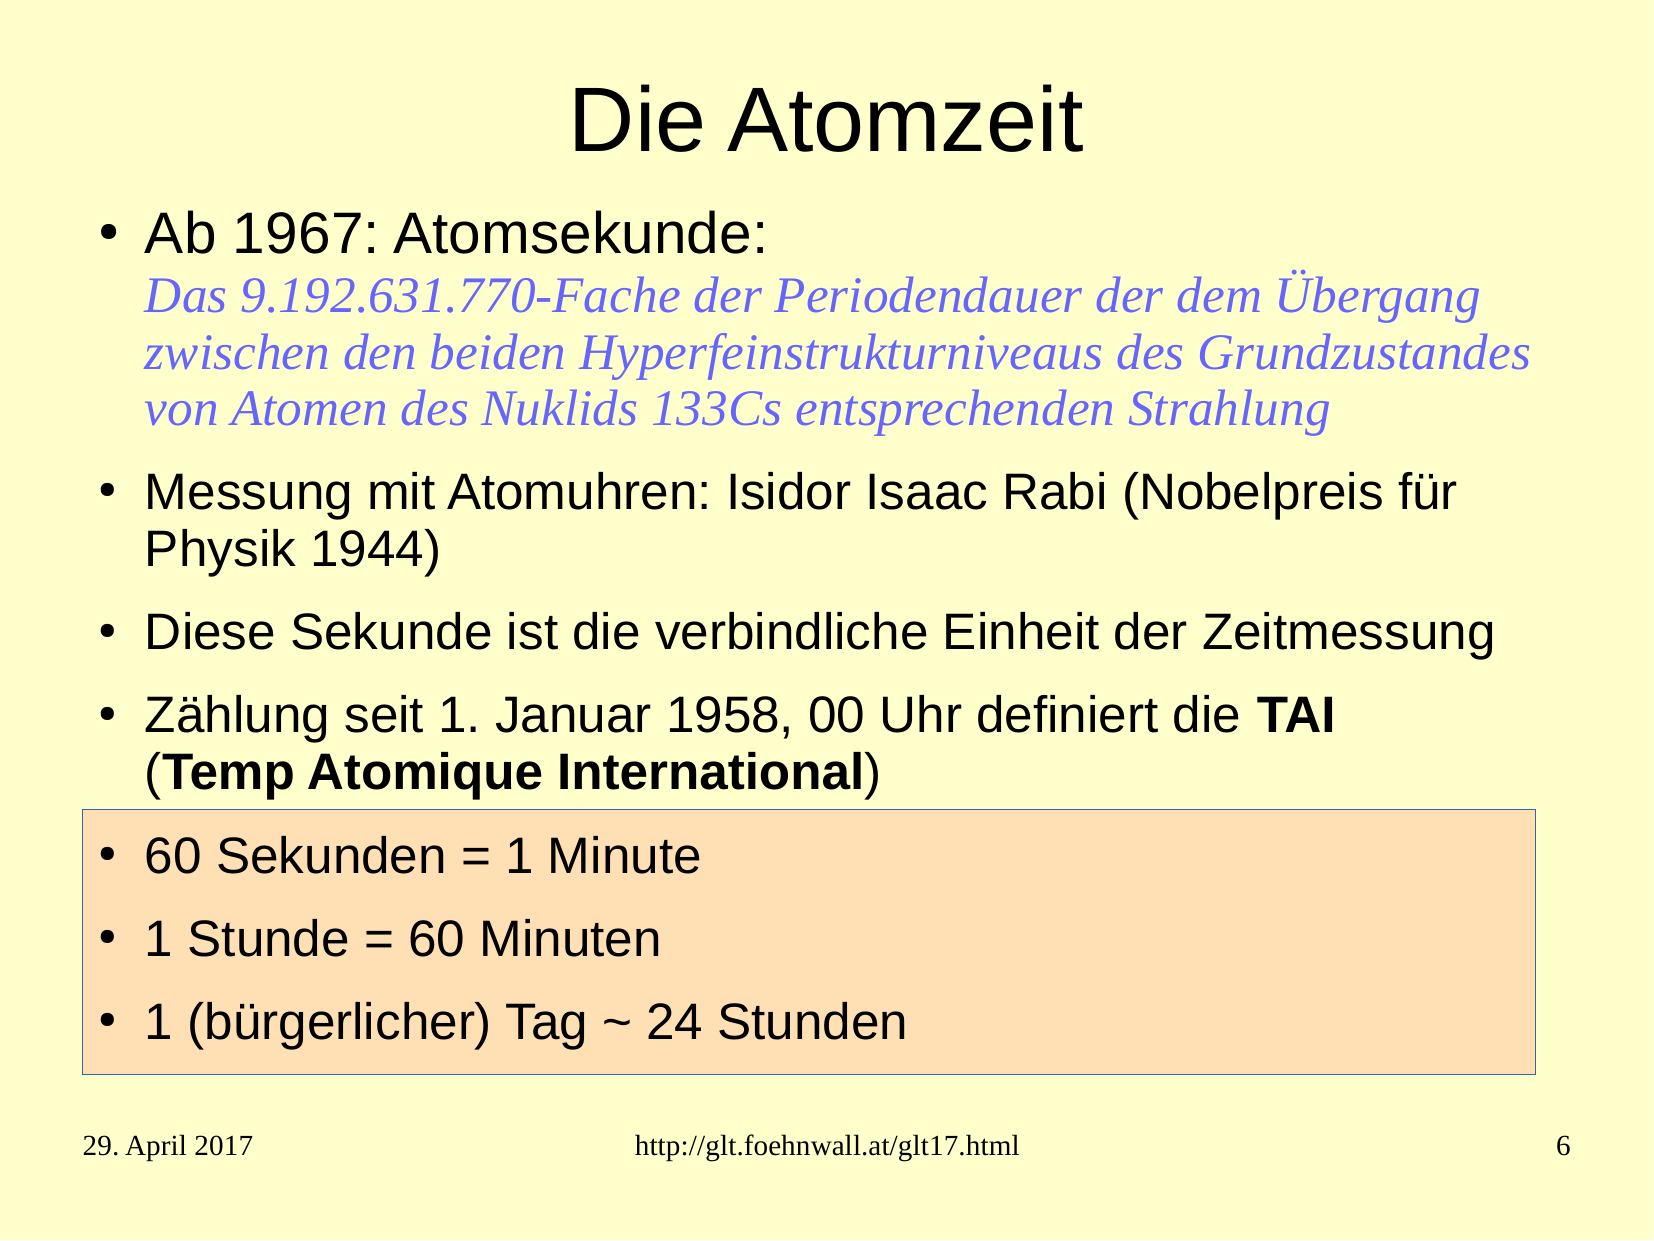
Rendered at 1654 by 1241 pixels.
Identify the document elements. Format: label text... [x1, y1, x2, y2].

title Die Atomzeit [82, 49, 1571, 189]
list Ab 1967: Atomsekunde: Das 9.192.631.770-Fache der Periodendauer der dem Übergang zwischen den beiden Hyperfeinstrukturniveaus des Grundzustandes von Atomen des Nuklids 133Cs entsprechenden Strahlung Messung mit Atomuhren: Isidor Isaac Rabi (Nobelpreis für Physik 1944) Diese Sekunde ist die verbindliche Einheit der Zeitmessung Zählung seit 1. Januar 1958, 00 Uhr definiert die TAI (Temp Atomique International) 60 Sekunden = 1 Minute 1 Stunde = 60 Minuten 1 (bürgerlicher) Tag ~ 24 Stunden [82, 200, 1571, 1063]
text_box [82, 1063, 1536, 1075]
